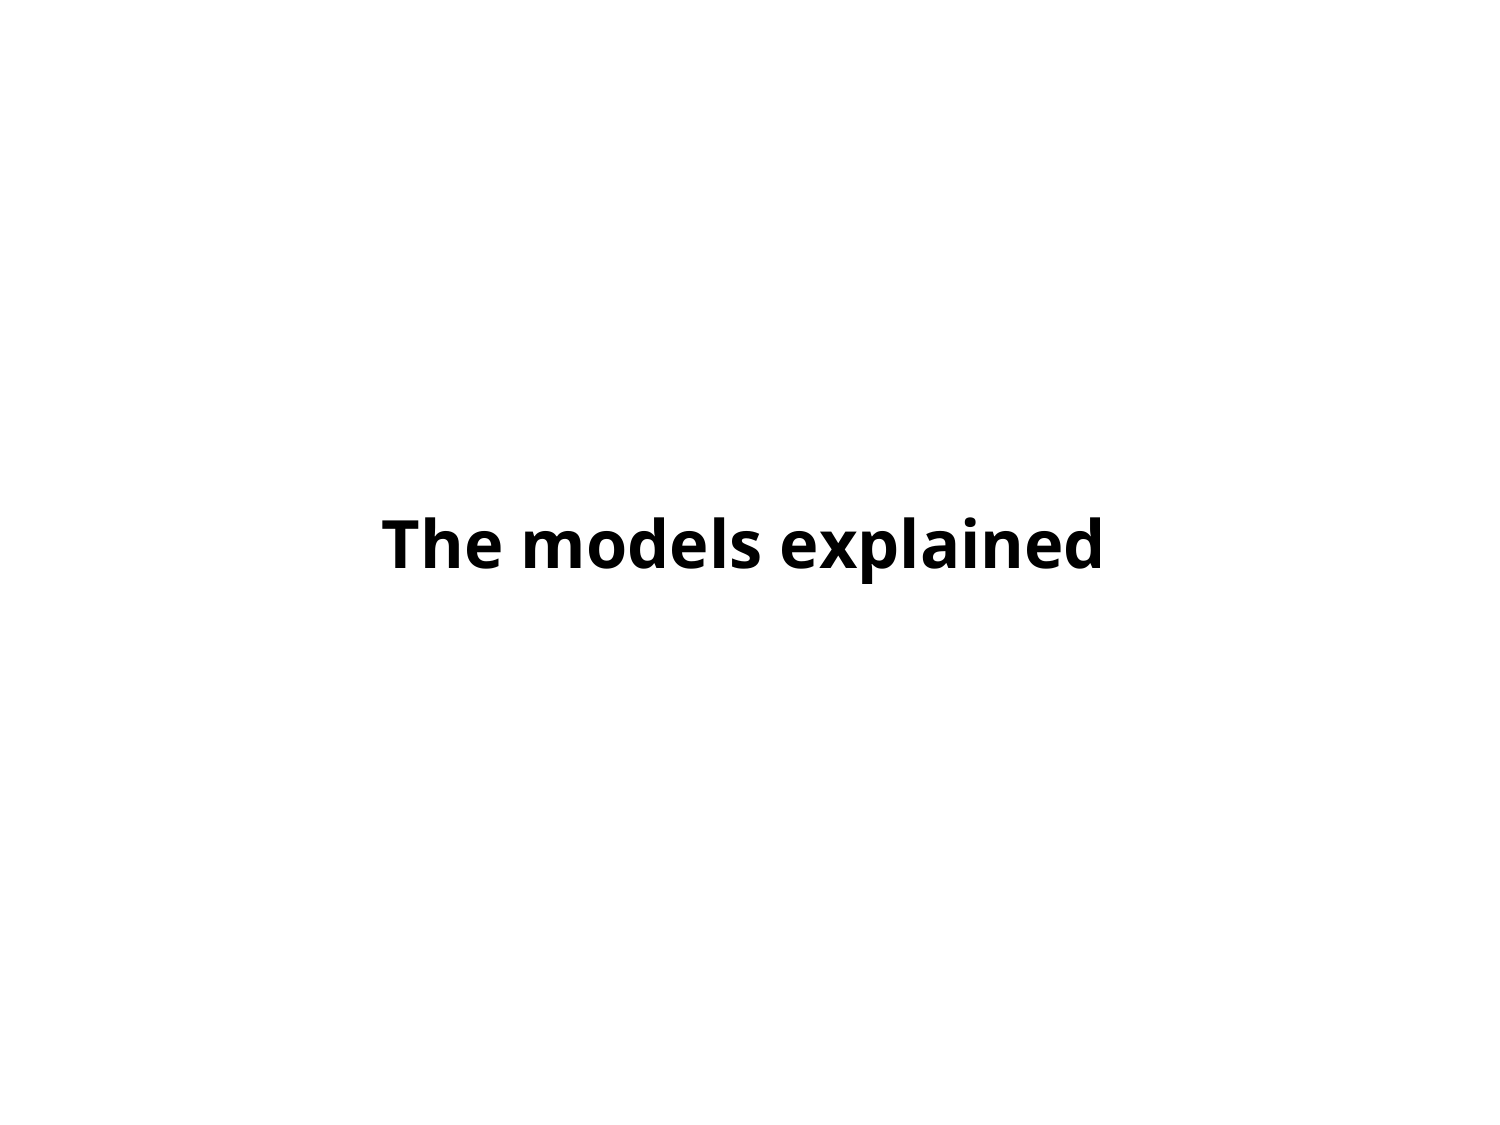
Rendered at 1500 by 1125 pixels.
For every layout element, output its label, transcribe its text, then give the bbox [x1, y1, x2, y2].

text_box The models explained [69, 494, 1420, 615]
